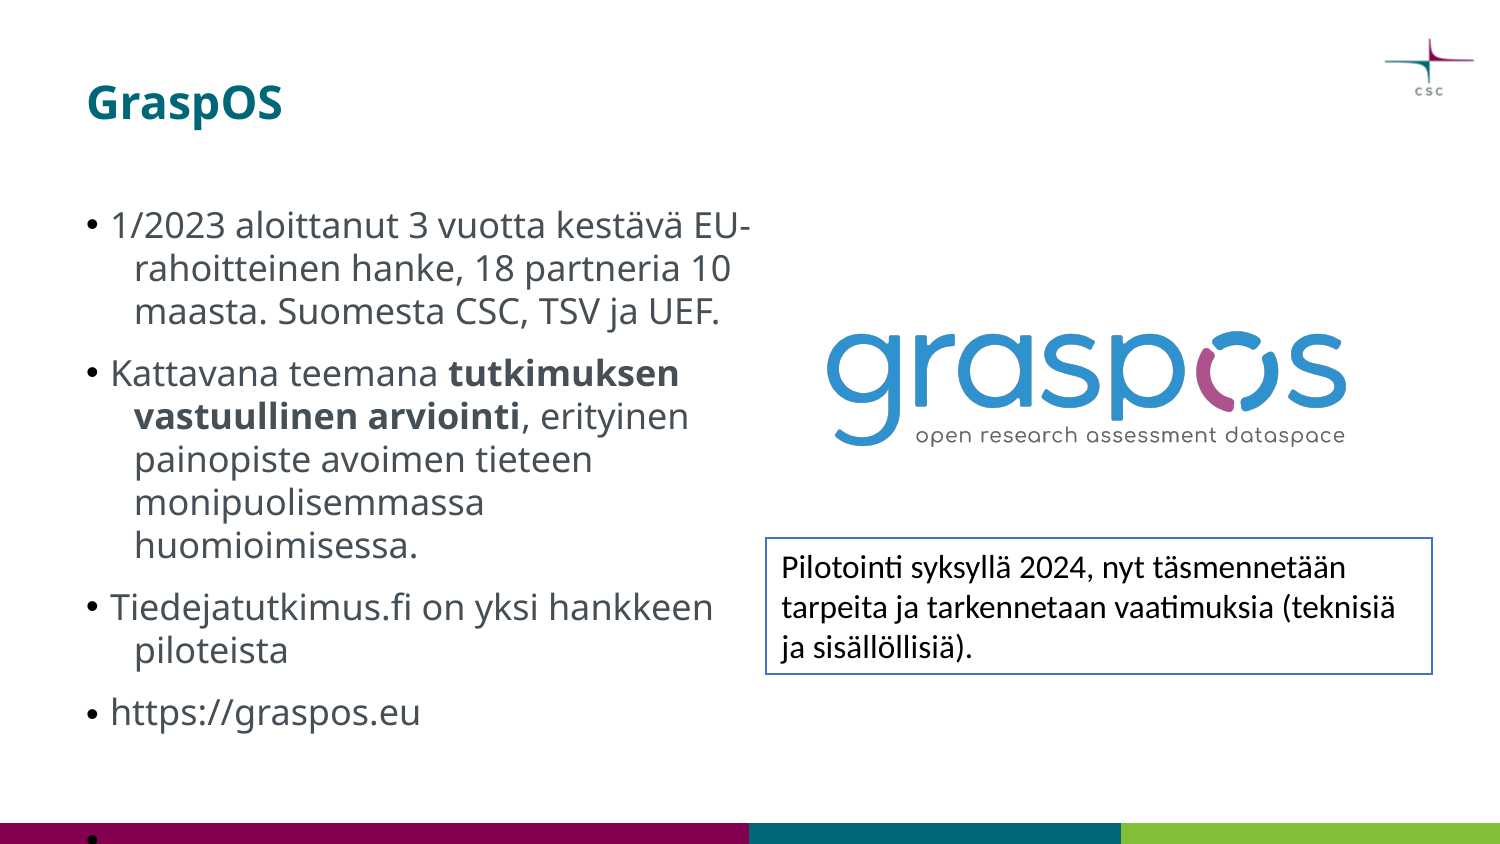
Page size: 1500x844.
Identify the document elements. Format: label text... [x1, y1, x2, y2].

text_box Pilotointi syksyllä 2024, nyt täsmennetään tarpeita ja tarkennetaan vaatimuksia (teknisiä ja sisällöllisiä). [766, 538, 1432, 675]
list 1/2023 aloittanut 3 vuotta kestävä EU-rahoitteinen hanke, 18 partneria 10 maasta. Suomesta CSC, TSV ja UEF. Kattavana teemana tutkimuksen vastuullinen arviointi, erityinen painopiste avoimen tieteen monipuolisemmassa huomioimisessa. Tiedejatutkimus.fi on yksi hankkeen piloteista https://graspos.eu [75, 197, 767, 754]
title GraspOS [75, 30, 1346, 172]
picture [827, 331, 1346, 447]
